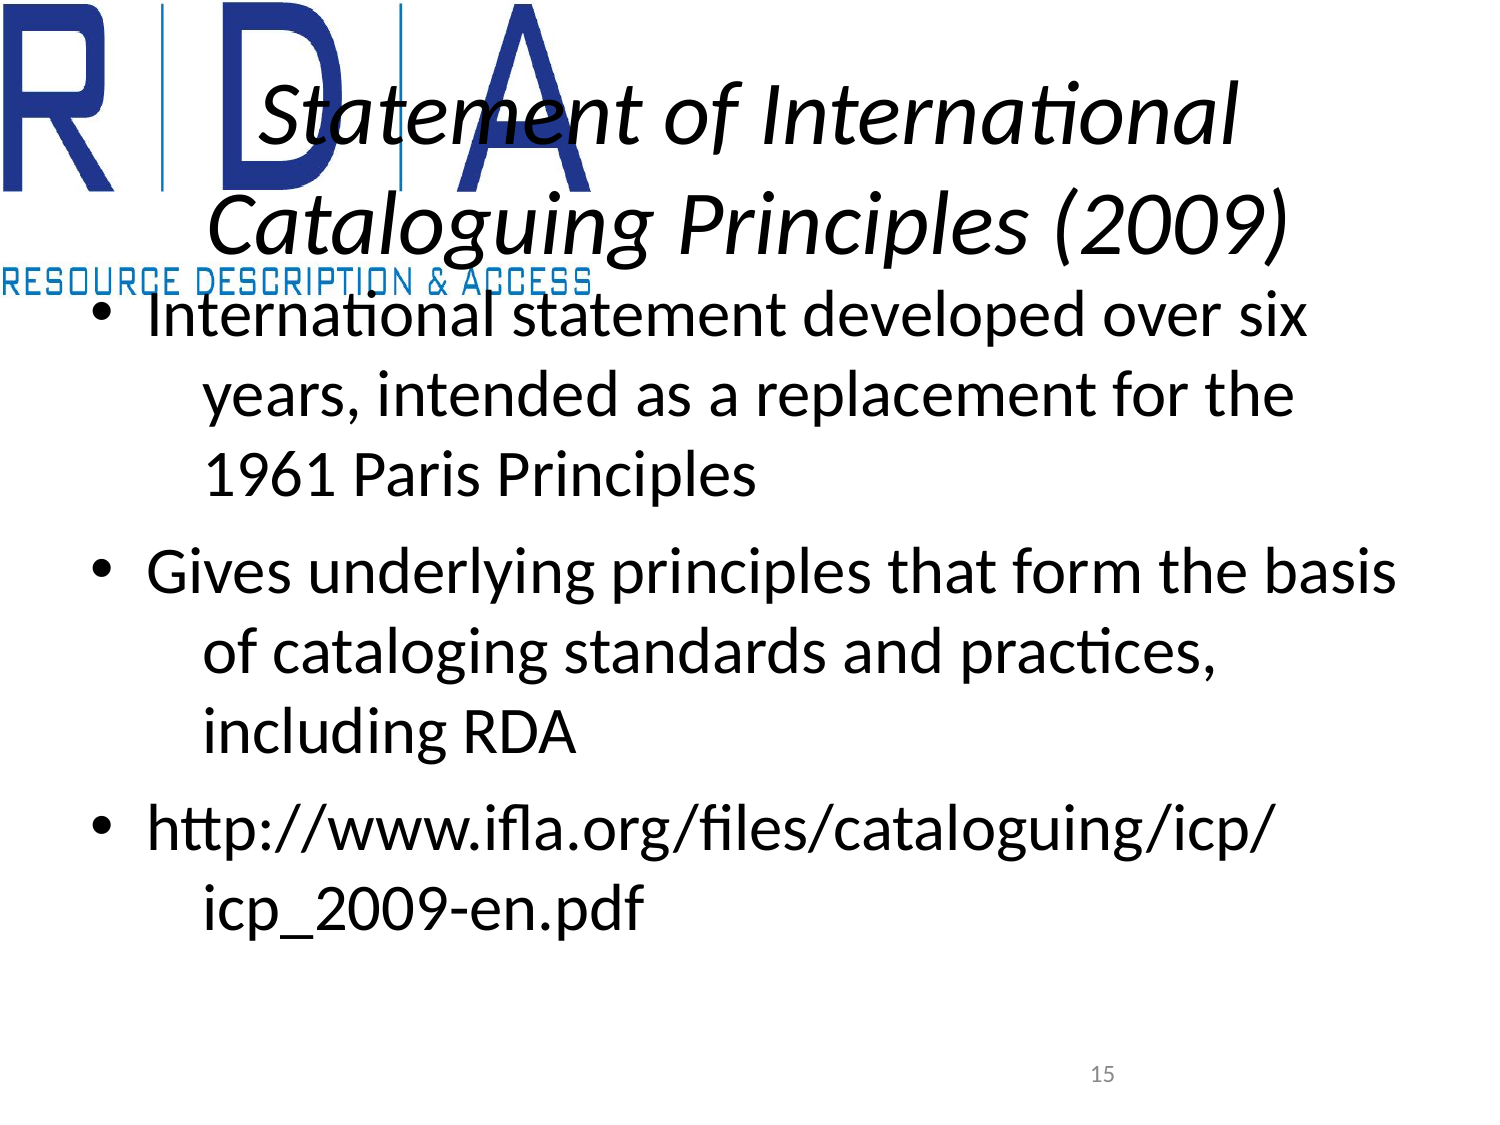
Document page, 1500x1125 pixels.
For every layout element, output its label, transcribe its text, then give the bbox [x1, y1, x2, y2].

list International statement developed over six years, intended as a replacement for the 1961 Paris Principles Gives underlying principles that form the basis of cataloging standards and practices, including RDA http://www.ifla.org/files/cataloguing/icp/icp_2009-en.pdf [75, 262, 1426, 1005]
title Statement of International Cataloguing Principles (2009) [75, 45, 1426, 233]
text_box 15 [1074, 1042, 1426, 1103]
